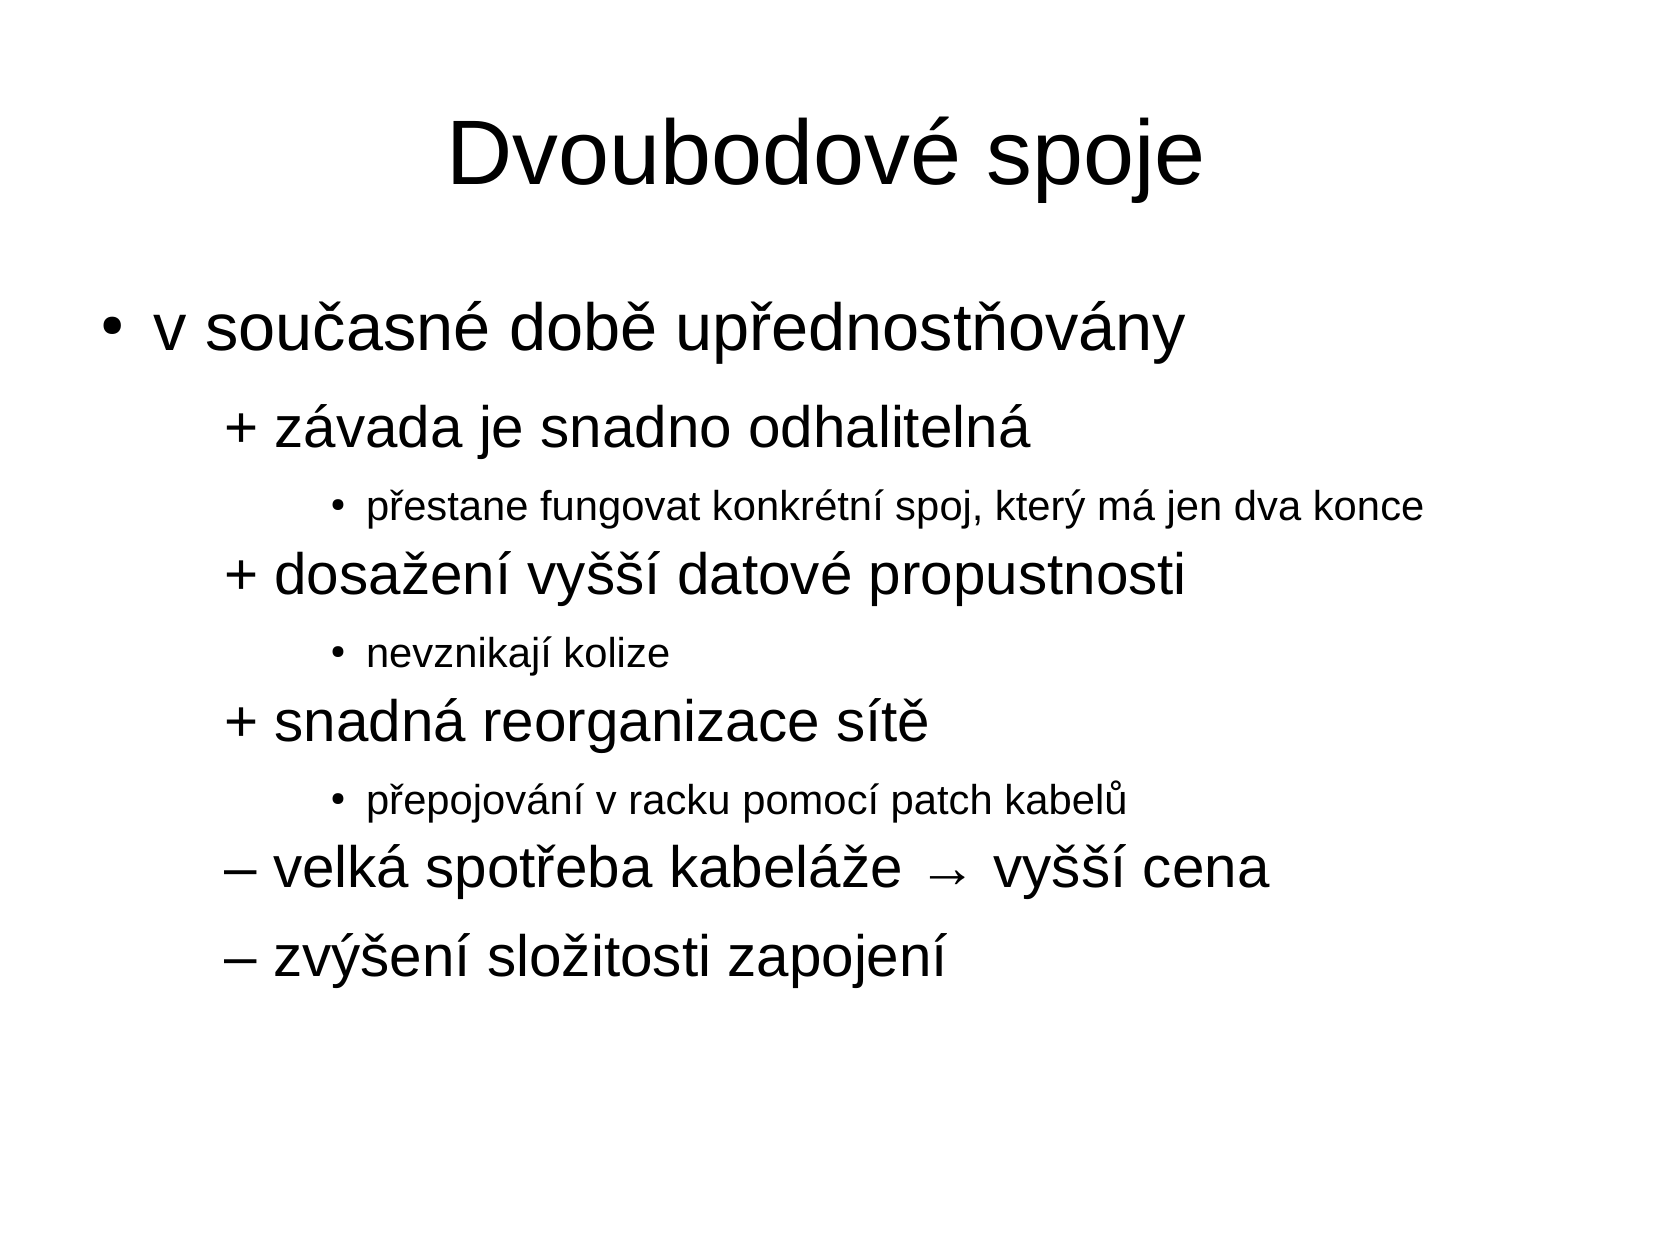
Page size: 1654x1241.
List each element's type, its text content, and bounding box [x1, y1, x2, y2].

title Dvoubodové spoje [82, 56, 1571, 250]
list v současné době upřednostňovány + závada je snadno odhalitelná přestane fungovat konkrétní spoj, který má jen dva konce + dosažení vyšší datové propustnosti nevznikají kolize + snadná reorganizace sítě přepojování v racku pomocí patch kabelů – velká spotřeba kabeláže → vyšší cena – zvýšení složitosti zapojení [82, 290, 1571, 1109]
